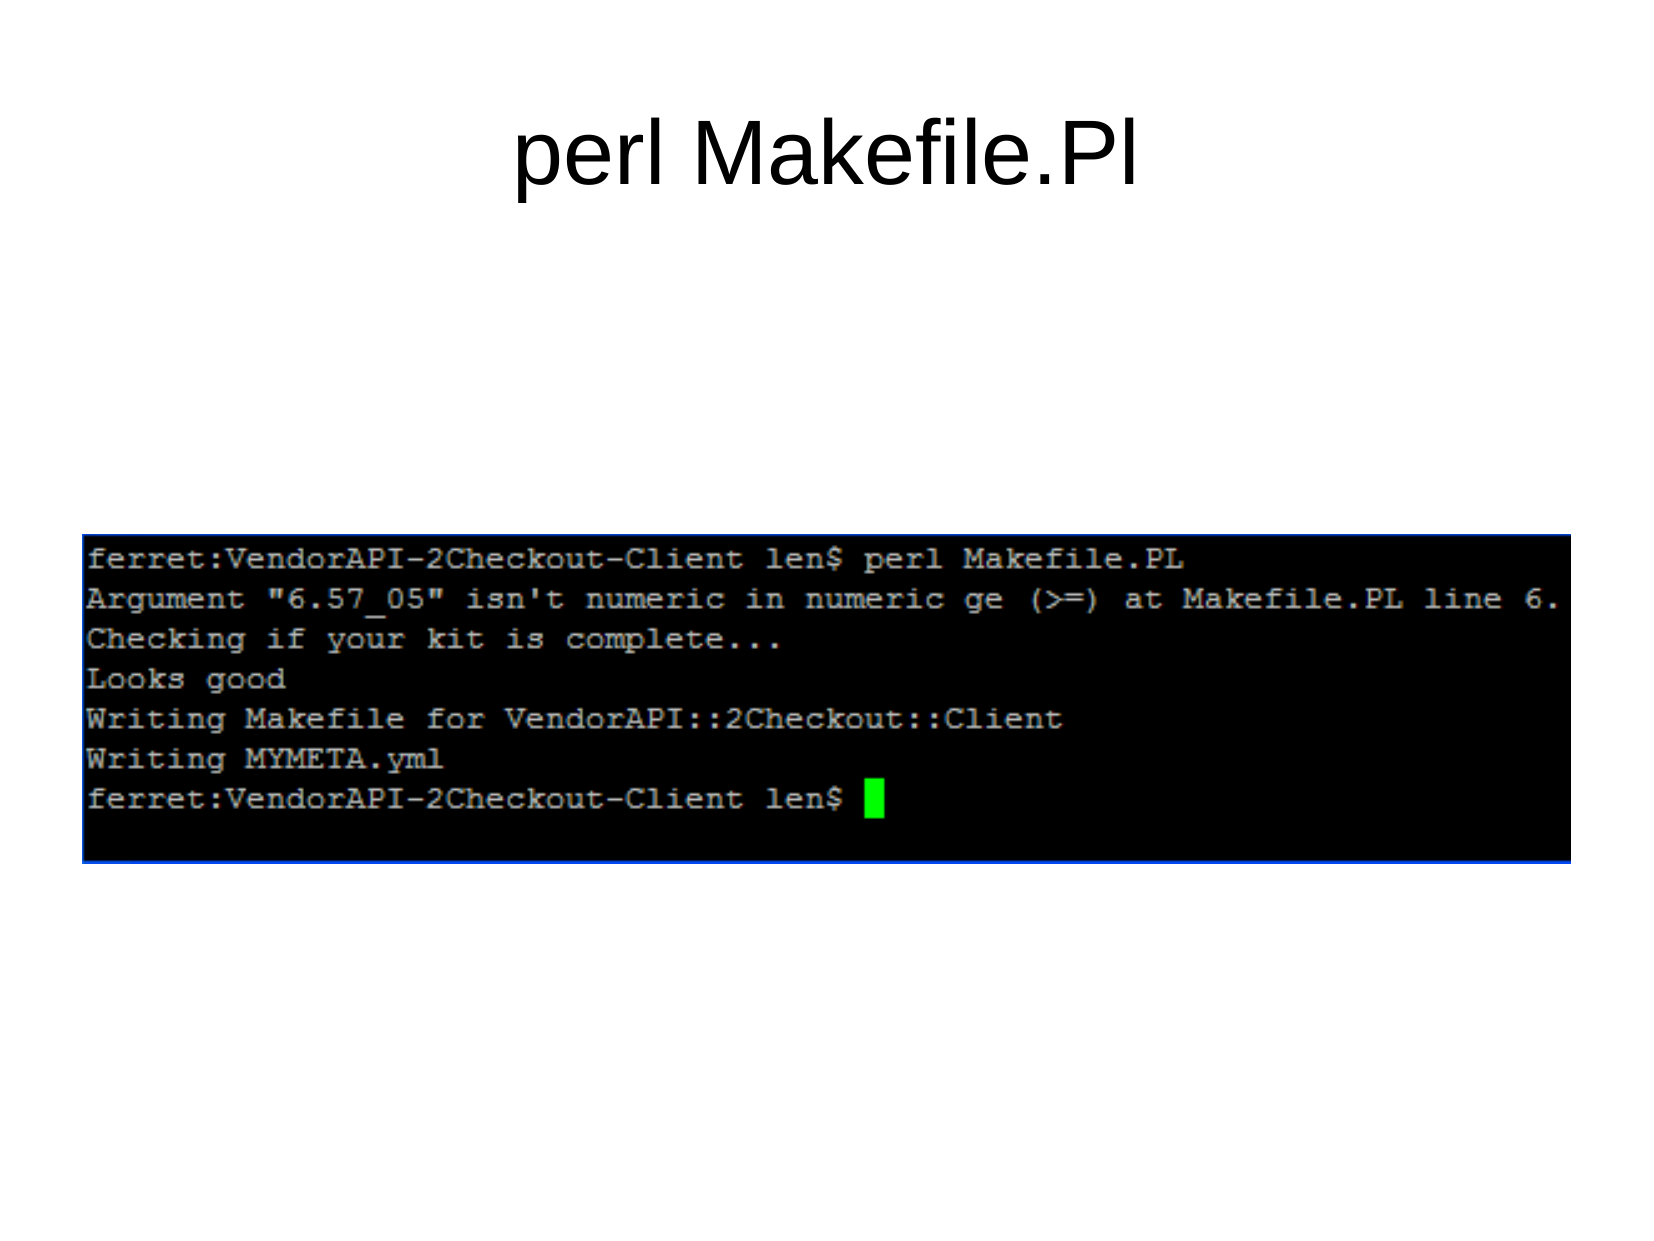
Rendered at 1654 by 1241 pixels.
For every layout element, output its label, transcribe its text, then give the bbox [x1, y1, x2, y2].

picture [82, 534, 1571, 864]
title perl Makefile.Pl [82, 49, 1571, 257]
